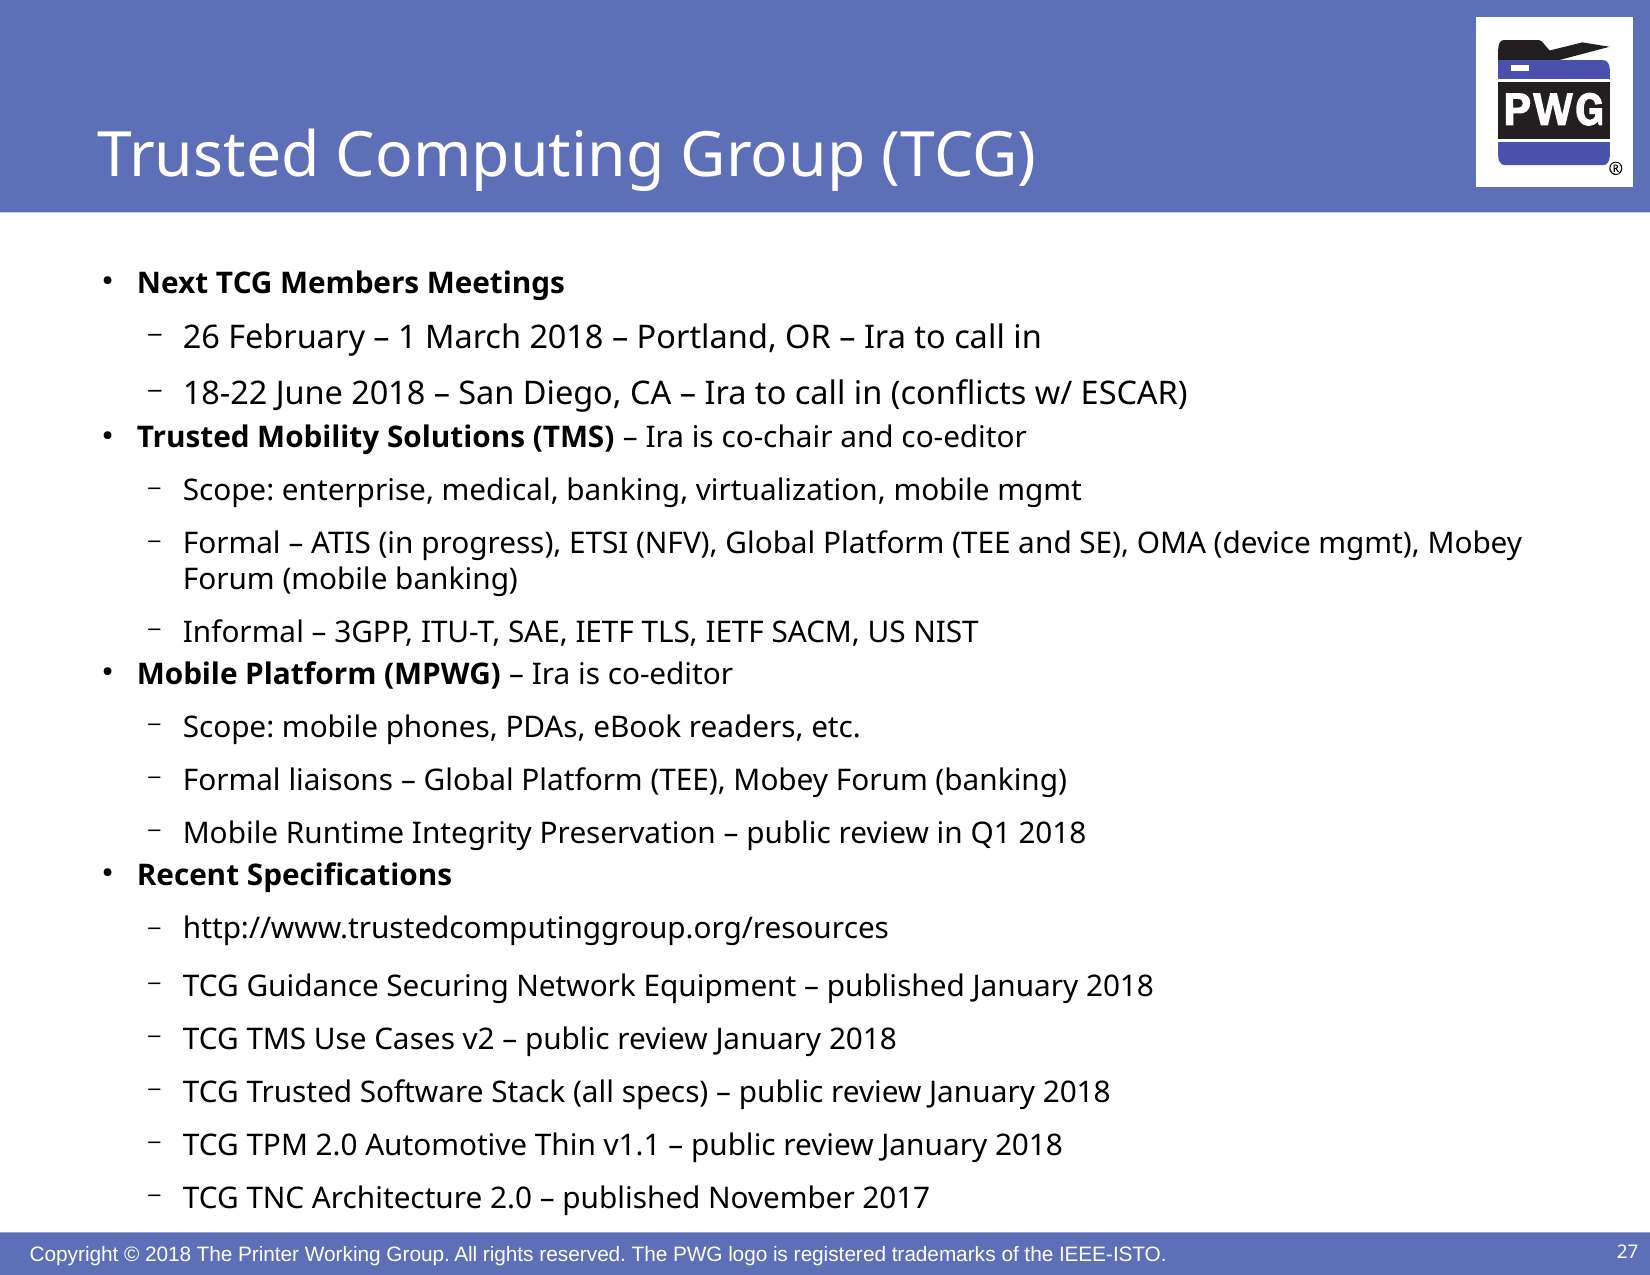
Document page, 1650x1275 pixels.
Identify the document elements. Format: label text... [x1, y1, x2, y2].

title Trusted Computing Group (TCG) [82, 8, 1449, 198]
list Next TCG Members Meetings 26 February – 1 March 2018 – Portland, OR – Ira to call in 18-22 June 2018 – San Diego, CA – Ira to call in (conflicts w/ ESCAR) Trusted Mobility Solutions (TMS) – Ira is co-chair and co-editor Scope: enterprise, medical, banking, virtualization, mobile mgmt Formal – ATIS (in progress), ETSI (NFV), Global Platform (TEE and SE), OMA (device mgmt), Mobey Forum (mobile banking) Informal – 3GPP, ITU-T, SAE, IETF TLS, IETF SACM, US NIST Mobile Platform (MPWG) – Ira is co-editor Scope: mobile phones, PDAs, eBook readers, etc. Formal liaisons – Global Platform (TEE), Mobey Forum (banking) Mobile Runtime Integrity Preservation – public review in Q1 2018 Recent Specifications http://www.trustedcomputinggroup.org/resources TCG Guidance Securing Network Equipment – published January 2018 TCG TMS Use Cases v2 – public review January 2018 TCG Trusted Software Stack (all specs) – public review January 2018 TCG TPM 2.0 Automotive Thin v1.1 – public review January 2018 TCG TNC Architecture 2.0 – published November 2017 [82, 254, 1568, 1233]
